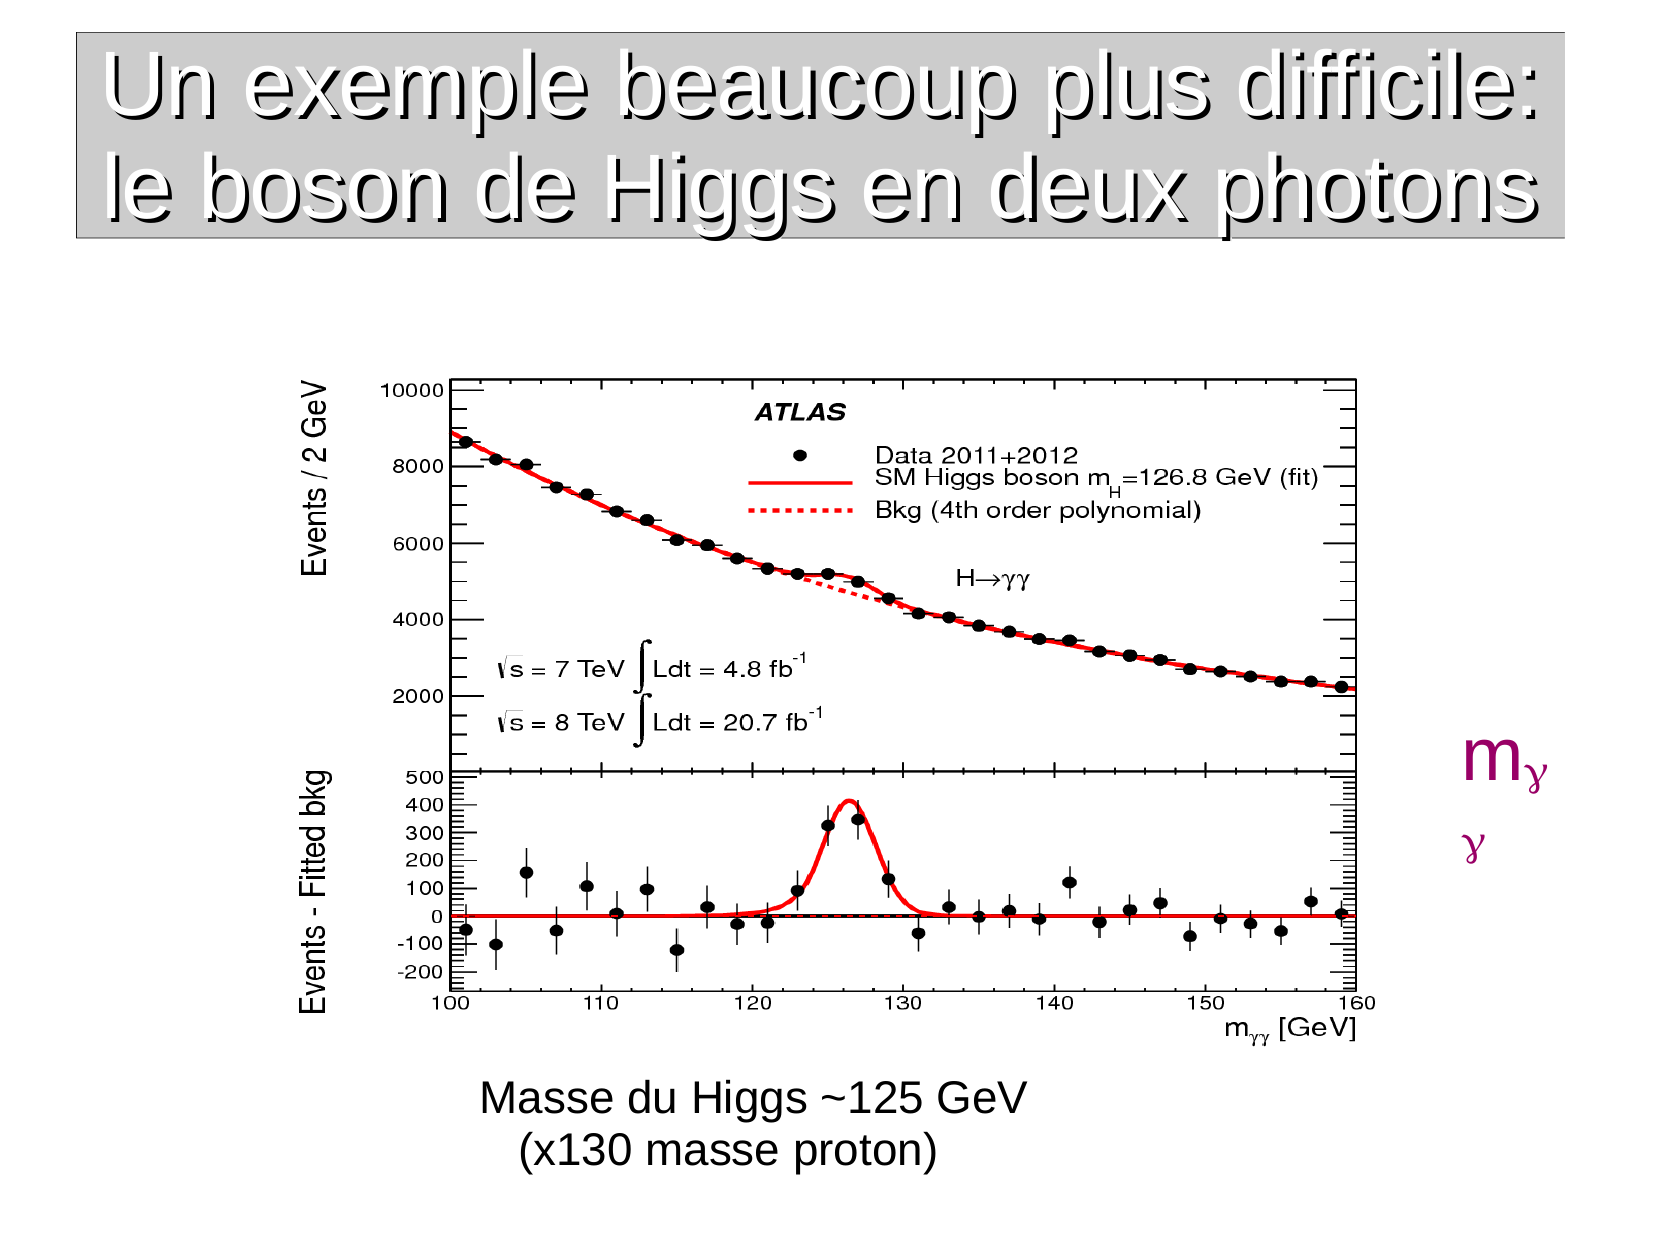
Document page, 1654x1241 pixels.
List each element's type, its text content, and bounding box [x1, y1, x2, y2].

title Un exemple beaucoup plus difficile: le boson de Higgs en deux photons [76, 32, 1565, 238]
text_box mgg [1446, 705, 1576, 901]
picture [256, 352, 1426, 1053]
text_box Masse du Higgs ~125 GeV (x130 masse proton) [465, 1065, 1171, 1201]
